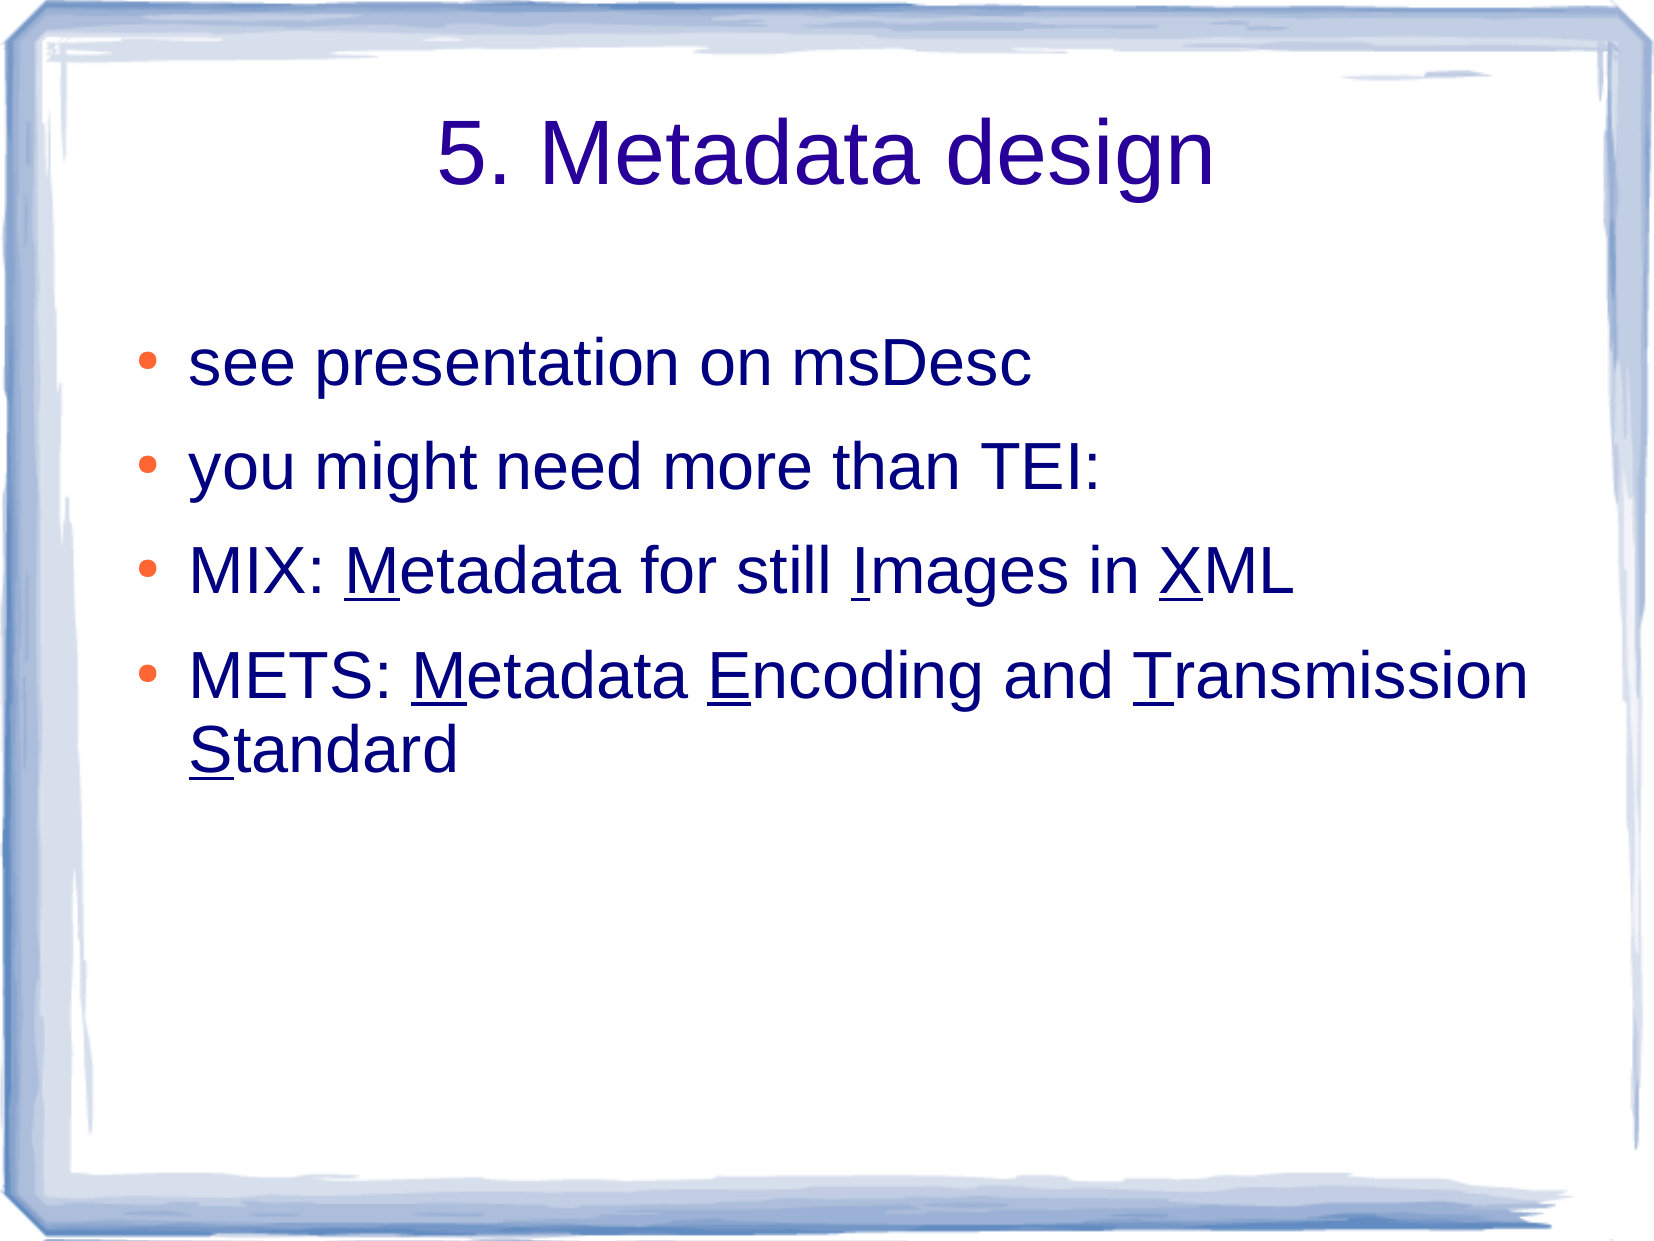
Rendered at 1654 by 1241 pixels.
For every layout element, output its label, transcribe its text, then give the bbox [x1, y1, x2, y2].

title 5. Metadata design [82, 56, 1571, 250]
list see presentation on msDesc you might need more than TEI: MIX: Metadata for still Images in XML METS: Metadata Encoding and Transmission Standard [118, 324, 1571, 1129]
picture [0, 0, 1654, 1241]
